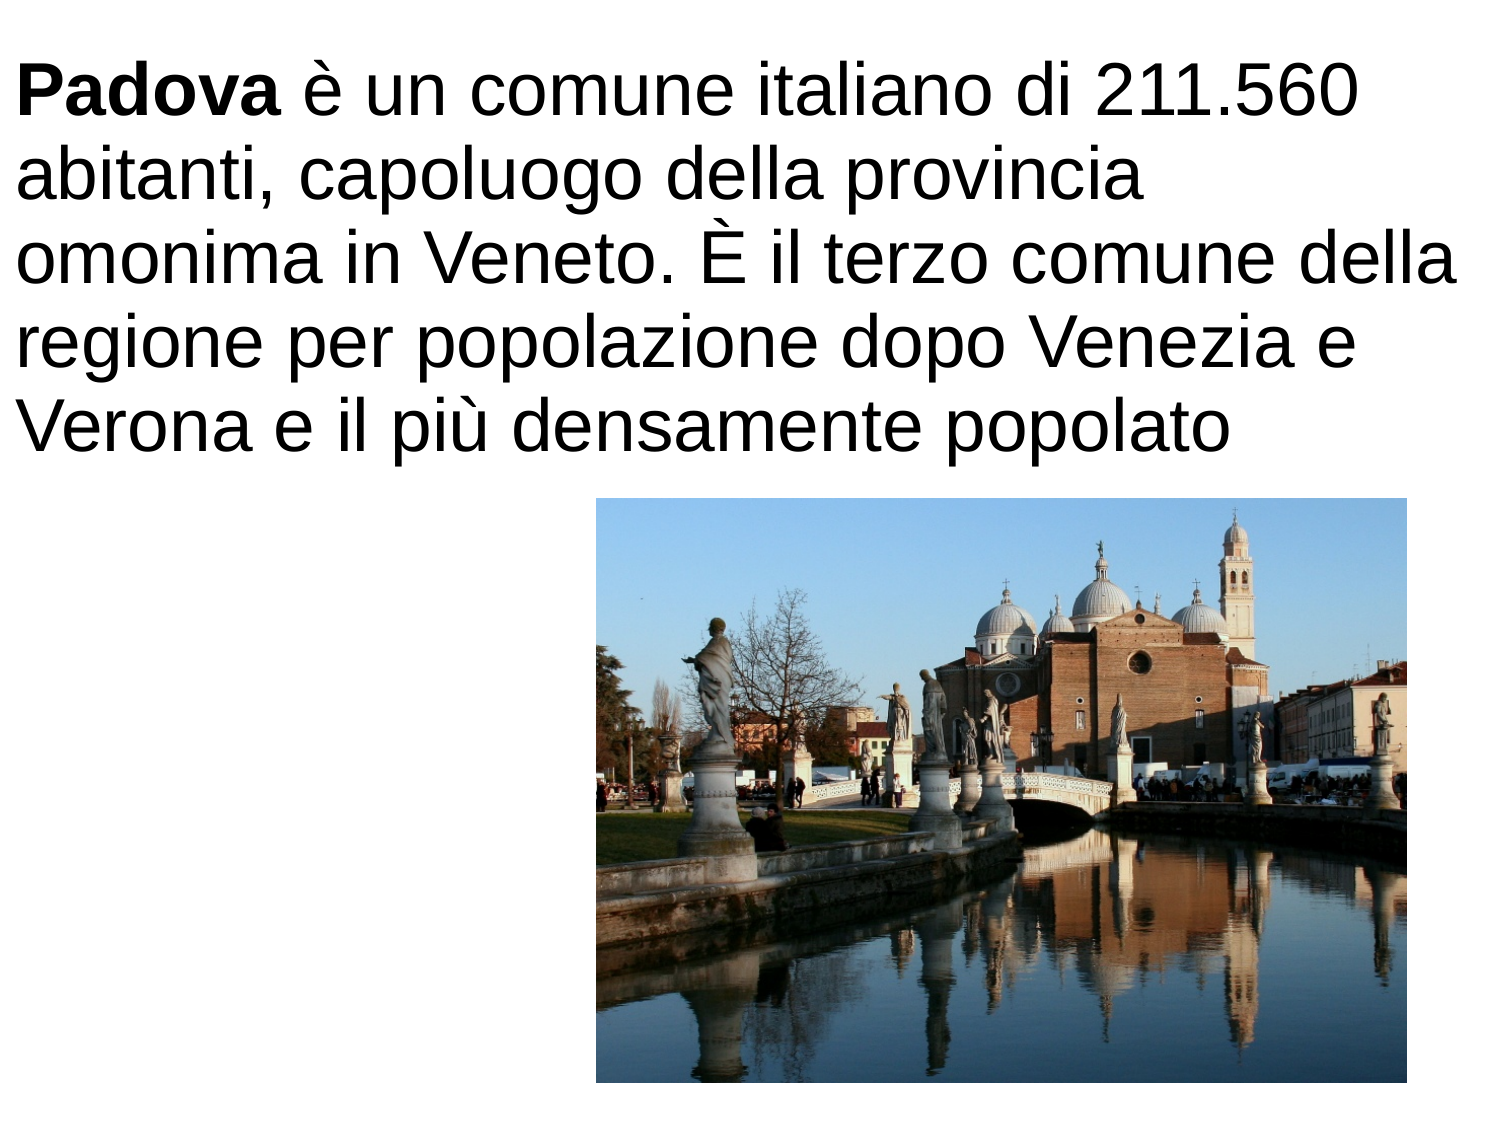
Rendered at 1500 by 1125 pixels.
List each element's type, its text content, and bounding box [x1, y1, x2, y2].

text_box Padova è un comune italiano di 211.560 abitanti, capoluogo della provincia omonima in Veneto. È il terzo comune della regione per popolazione dopo Venezia e Verona e il più densamente popolato [0, 40, 1500, 476]
picture [596, 498, 1407, 1083]
